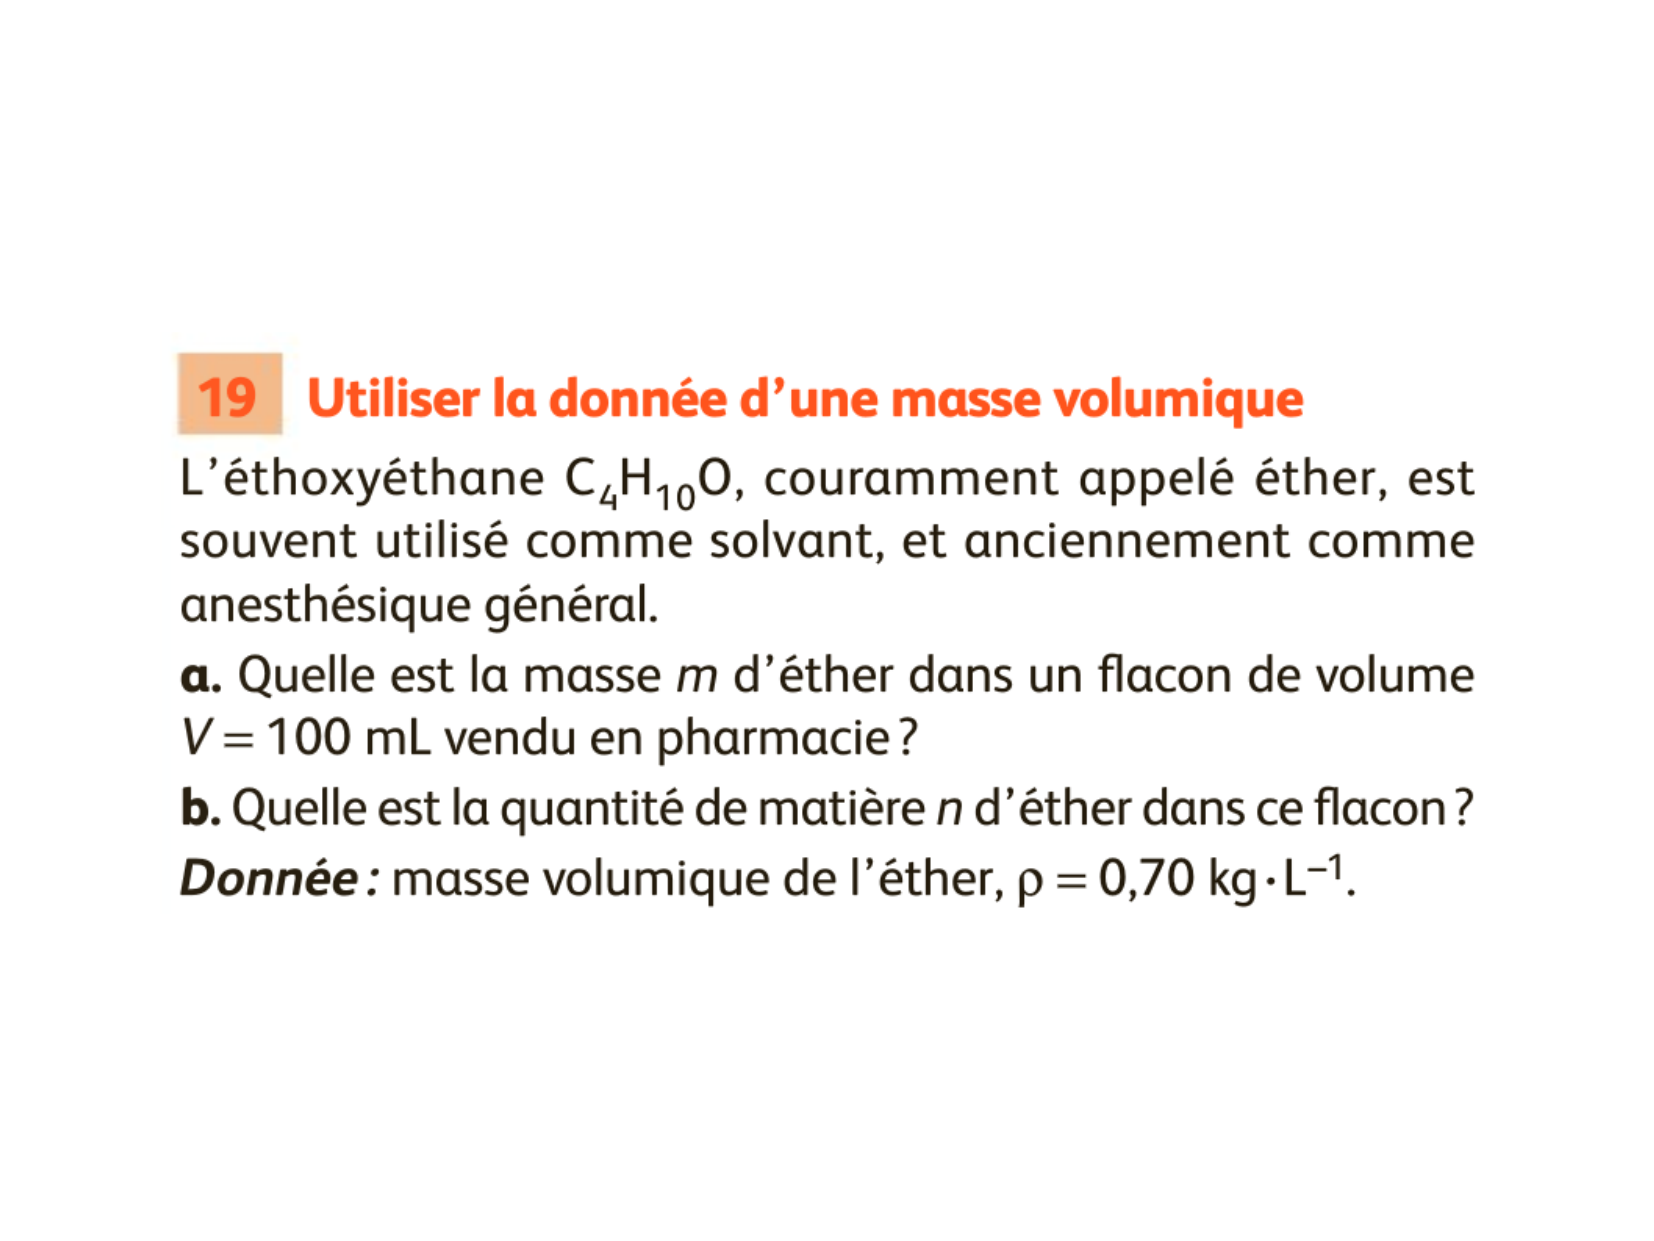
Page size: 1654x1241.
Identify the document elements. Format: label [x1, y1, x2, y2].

picture [160, 332, 1503, 914]
